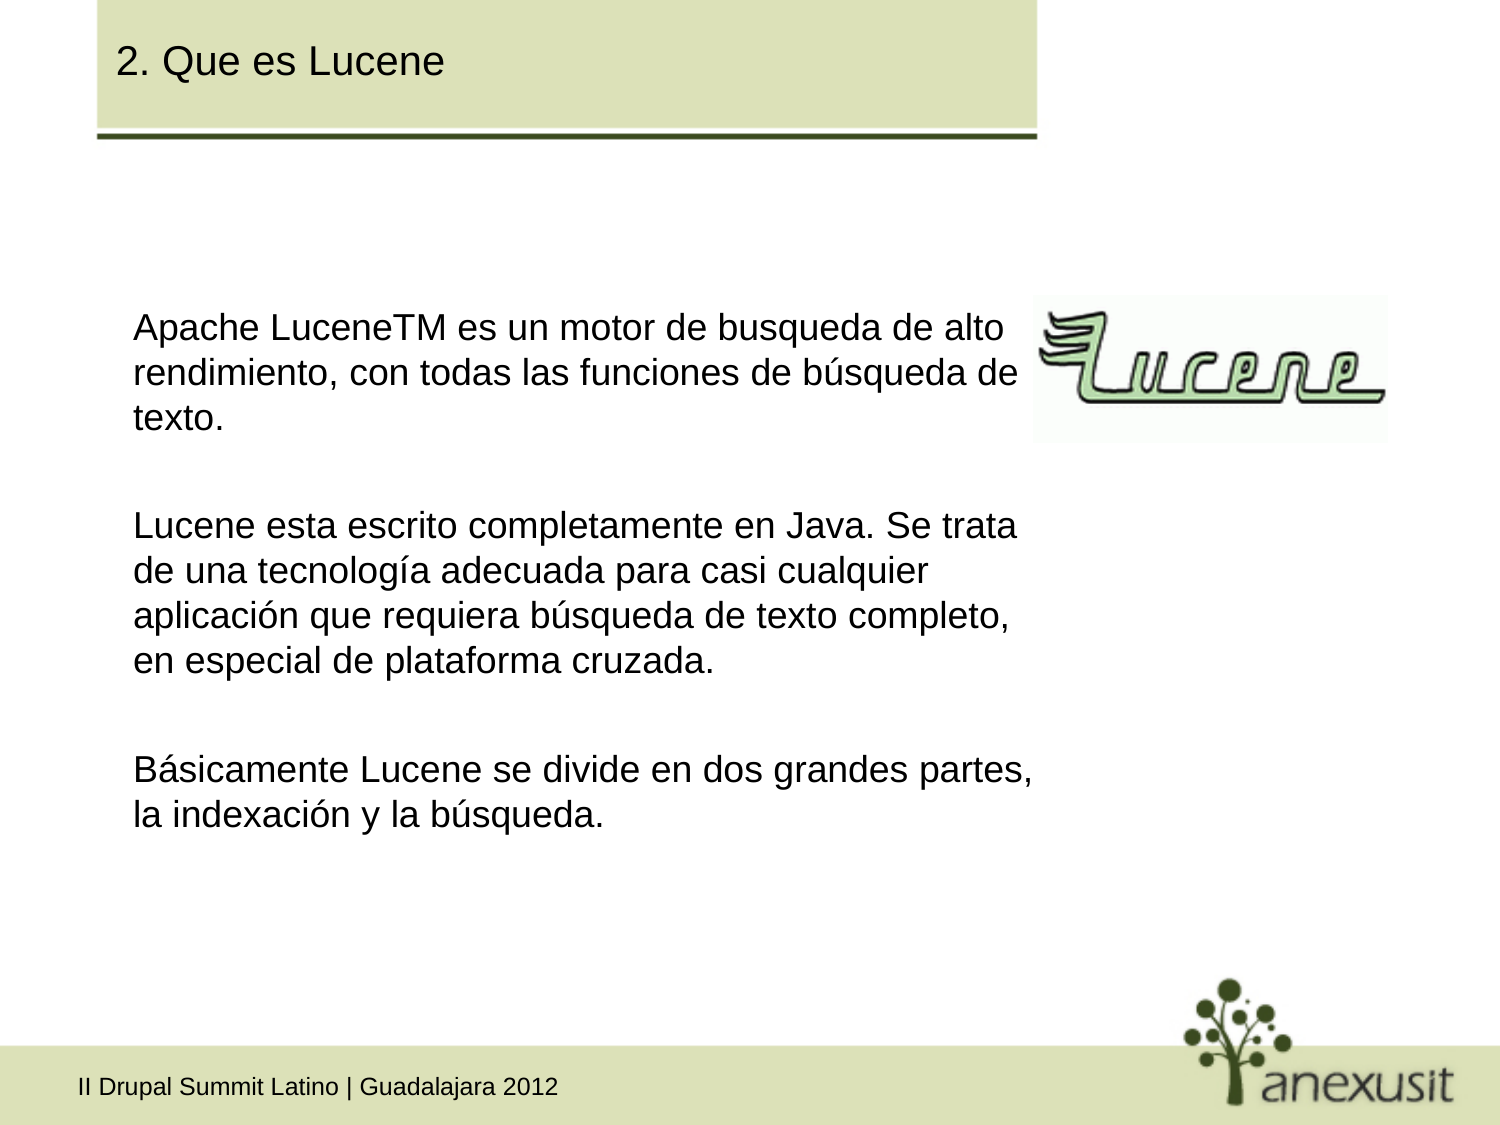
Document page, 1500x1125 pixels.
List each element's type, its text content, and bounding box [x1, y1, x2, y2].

text_box Apache LuceneTM es un motor de busqueda de alto rendimiento, con todas las funciones de búsqueda de texto. Lucene esta escrito completamente en Java. Se trata de una tecnología adecuada para casi cualquier aplicación que requiera búsqueda de texto completo, en especial de plataforma cruzada. Básicamente Lucene se divide en dos grandes partes, la indexación y la búsqueda. [118, 295, 1064, 791]
picture [0, 0, 1500, 1125]
text_box II Drupal Summit Latino | Guadalajara 2012 [63, 1062, 1064, 1109]
text_box 2. Que es Lucene [100, 0, 827, 119]
